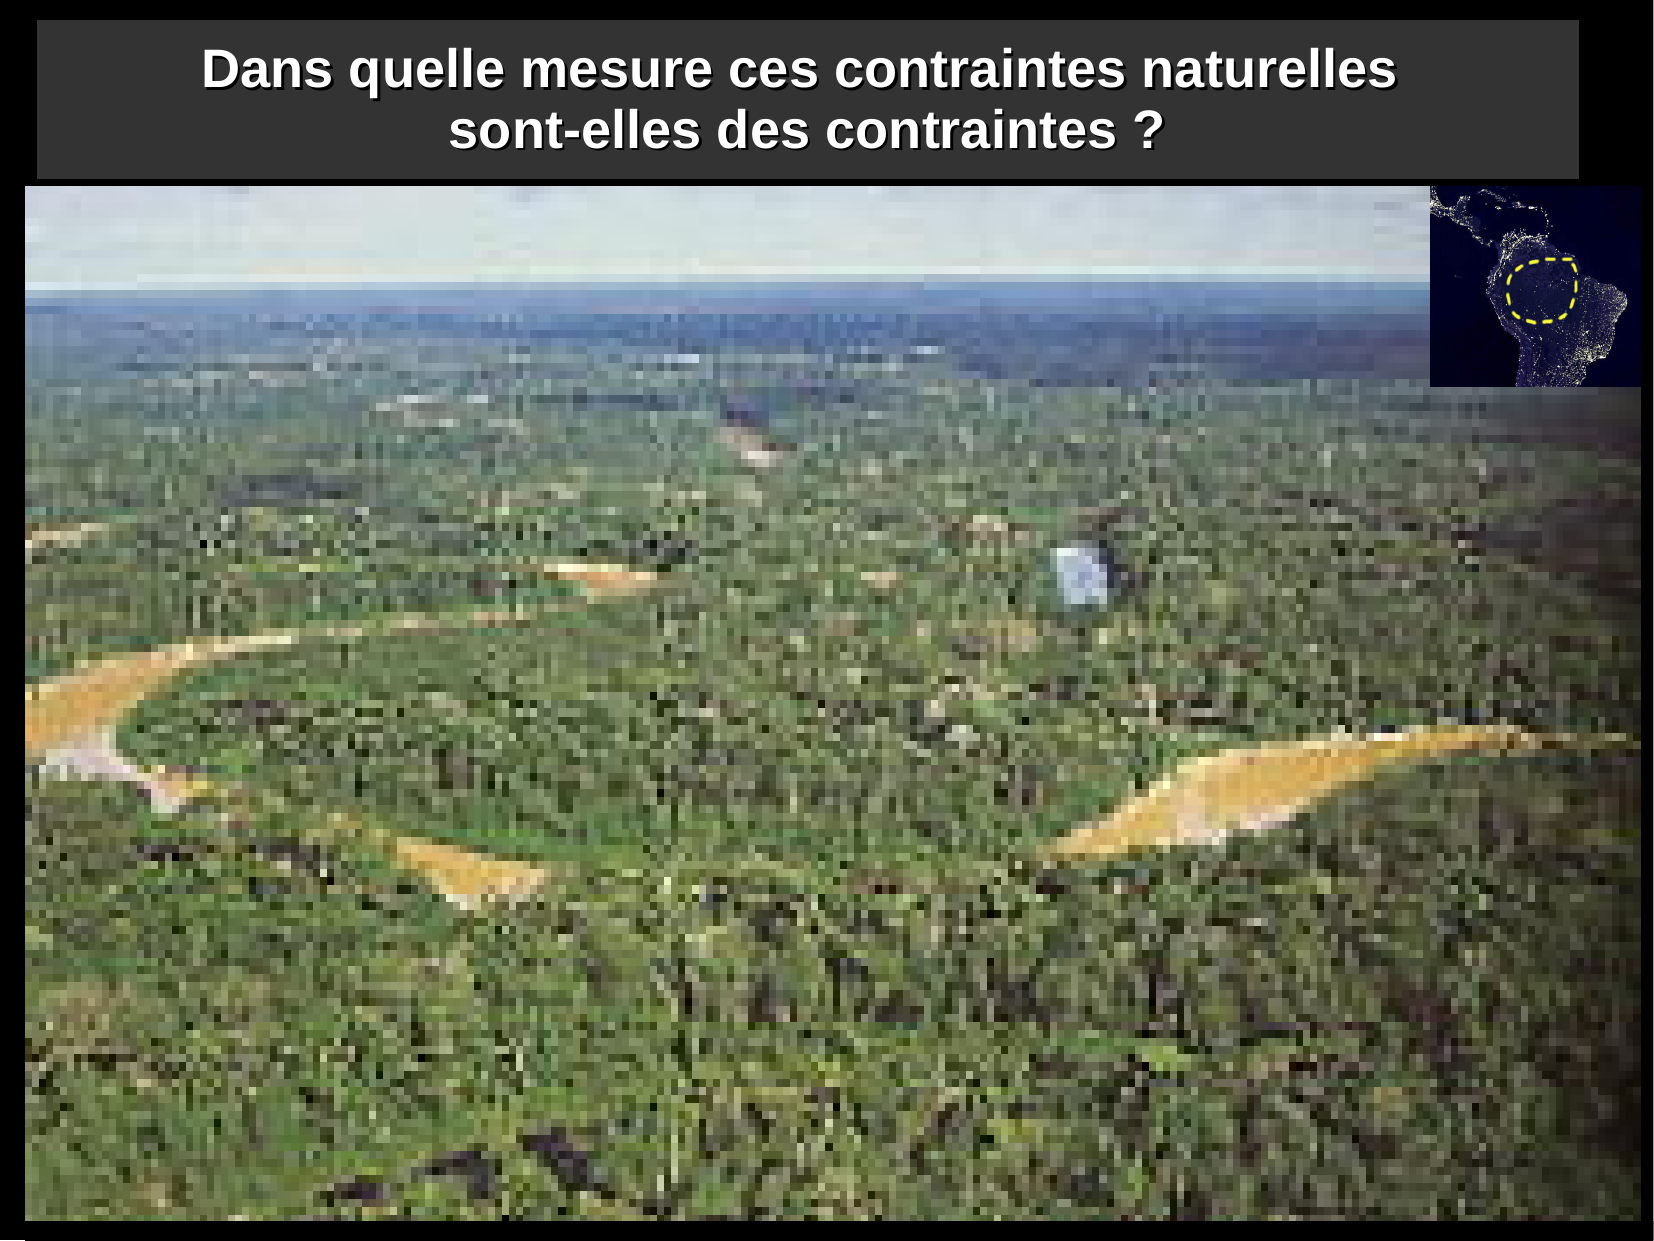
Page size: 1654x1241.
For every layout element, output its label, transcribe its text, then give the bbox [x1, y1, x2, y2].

text_box Dans quelle mesure ces contraintes naturelles sont-elles des contraintes ? [36, 19, 1580, 180]
picture [25, 186, 1641, 1221]
